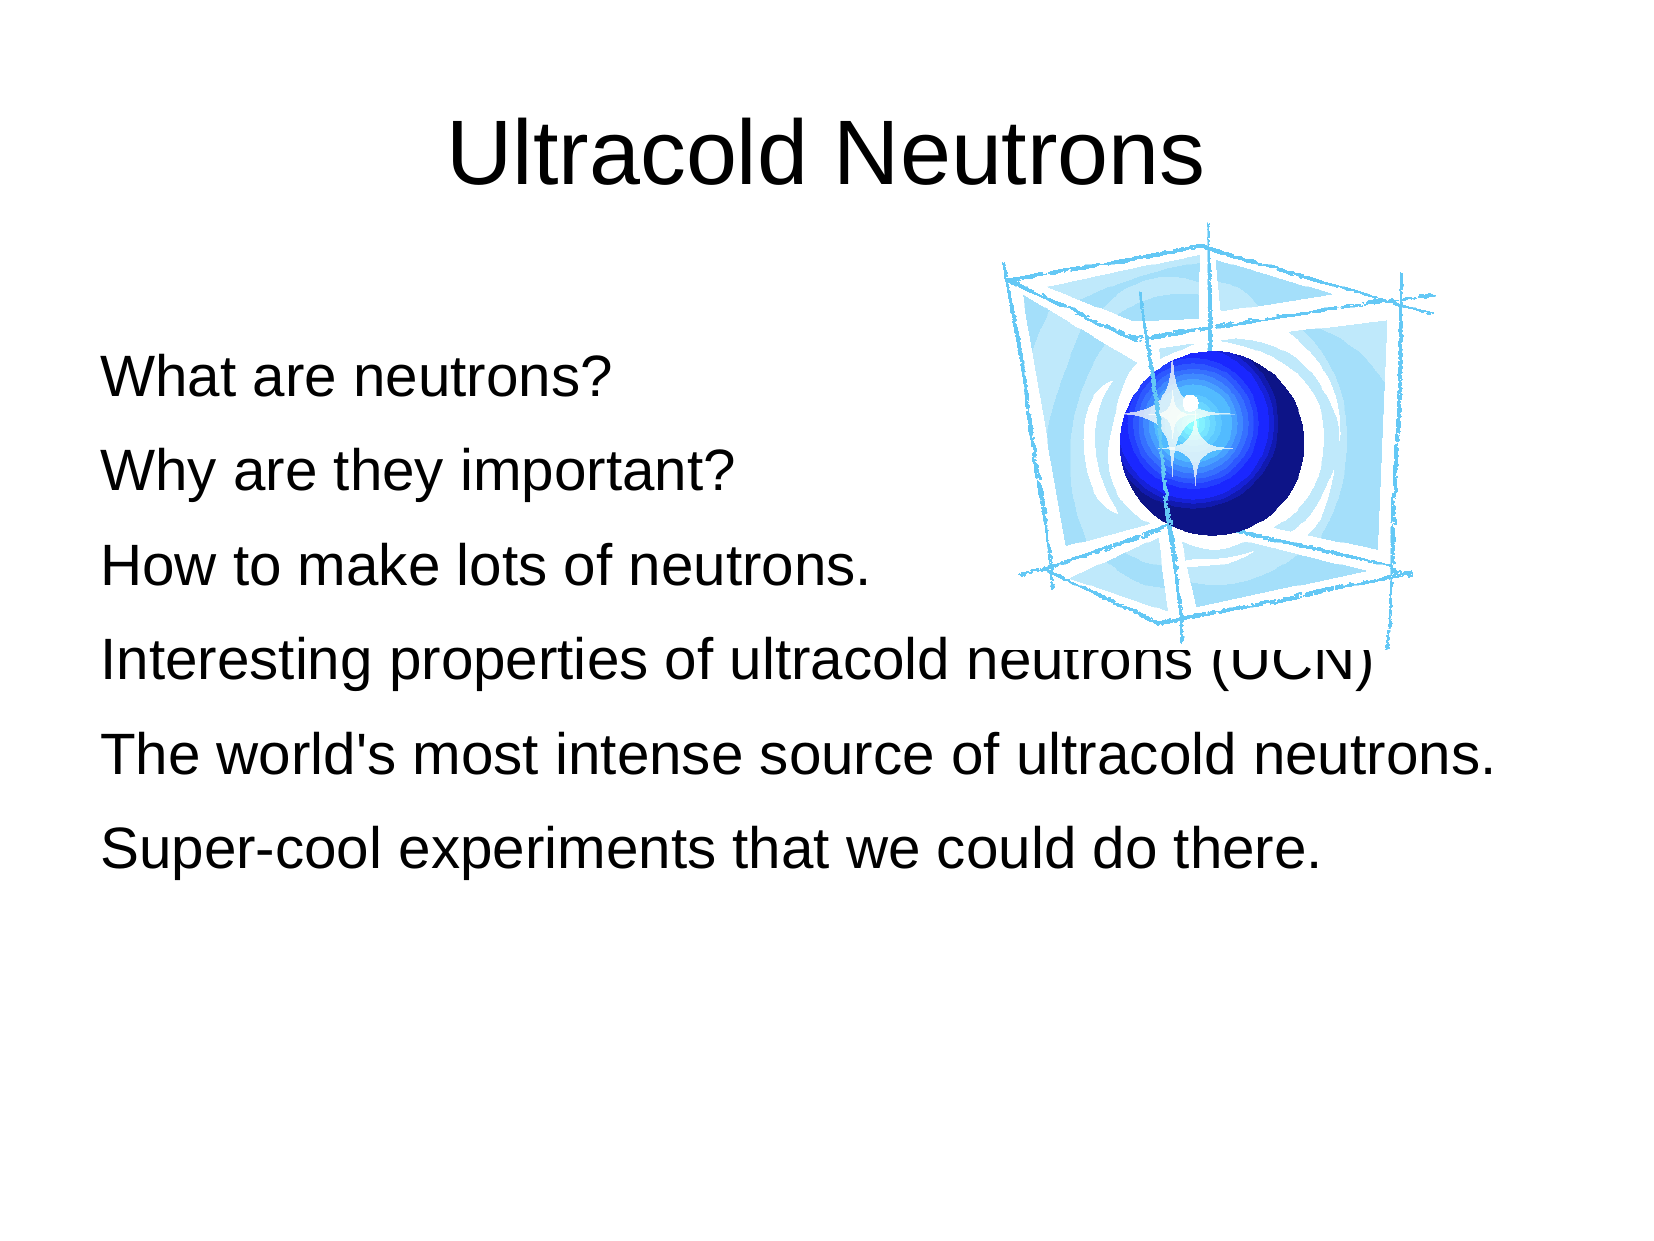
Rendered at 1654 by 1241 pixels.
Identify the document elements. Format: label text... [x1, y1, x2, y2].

title Ultracold Neutrons [82, 49, 1571, 257]
list What are neutrons? Why are they important? How to make lots of neutrons. Interesting properties of ultracold neutrons (UCN) The world's most intense source of ultracold neutrons. Super-cool experiments that we could do there. [82, 343, 1571, 1148]
picture [1002, 222, 1436, 650]
